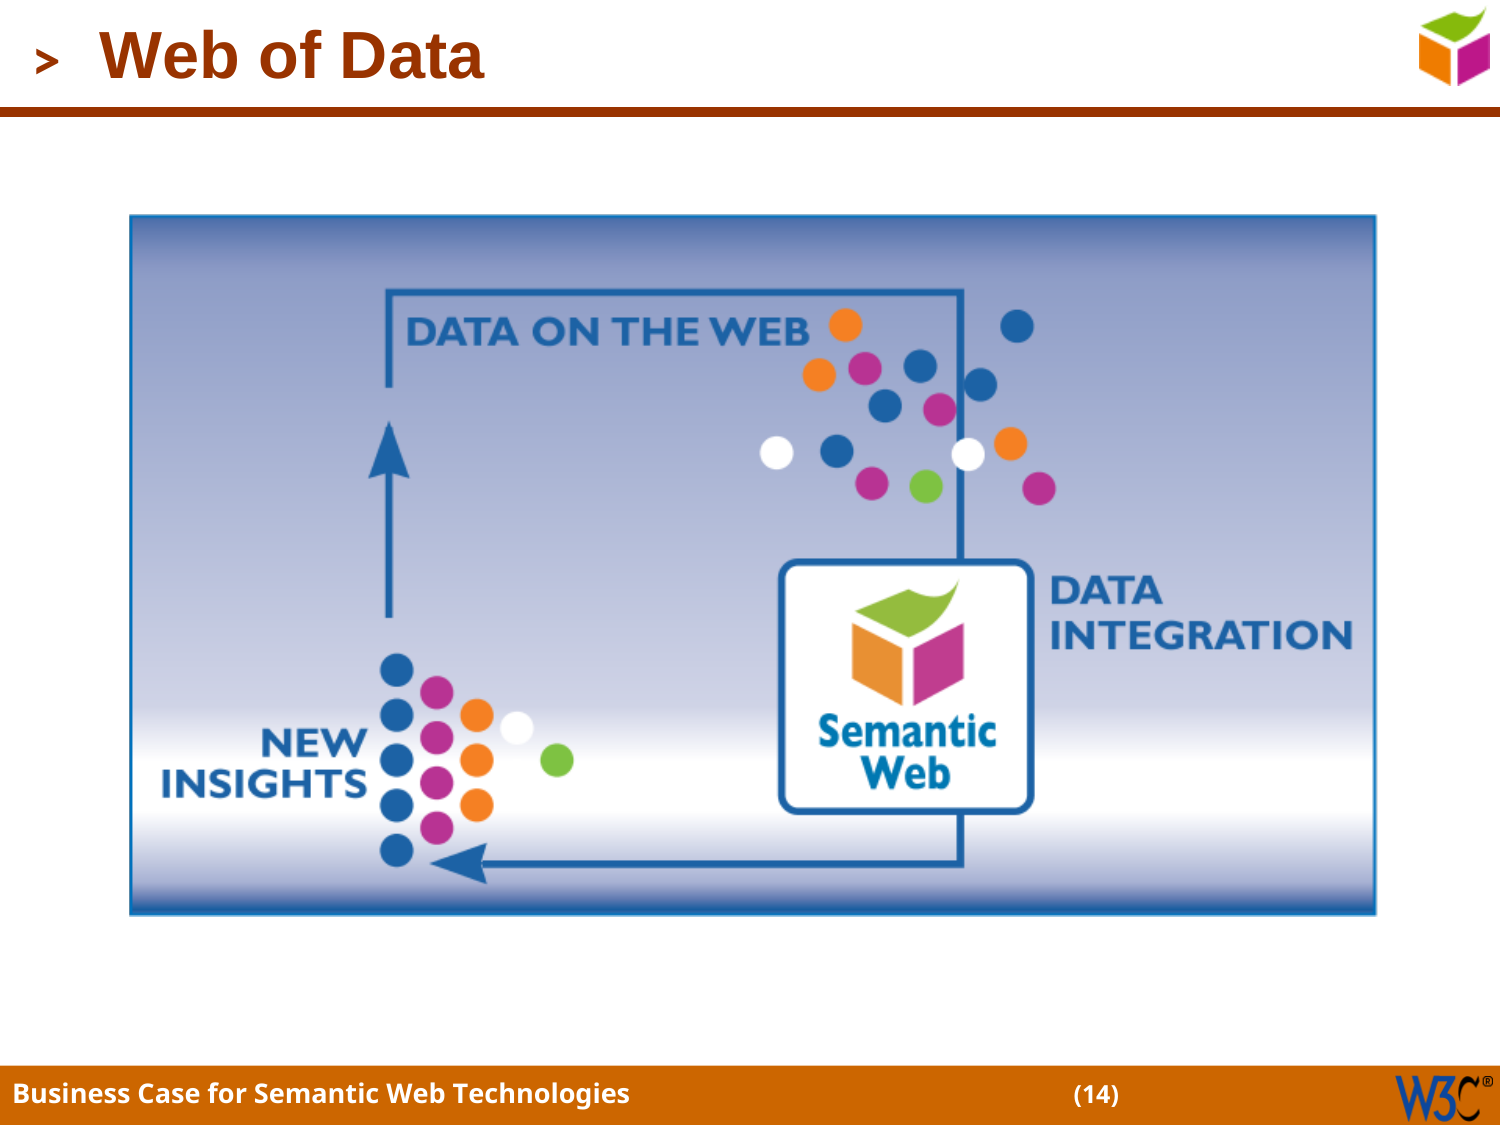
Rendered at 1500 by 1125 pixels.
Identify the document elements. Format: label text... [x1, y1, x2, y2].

title Web of Data [84, 0, 1354, 115]
picture [128, 213, 1379, 917]
picture [1392, 1073, 1497, 1125]
picture [1419, 5, 1490, 86]
